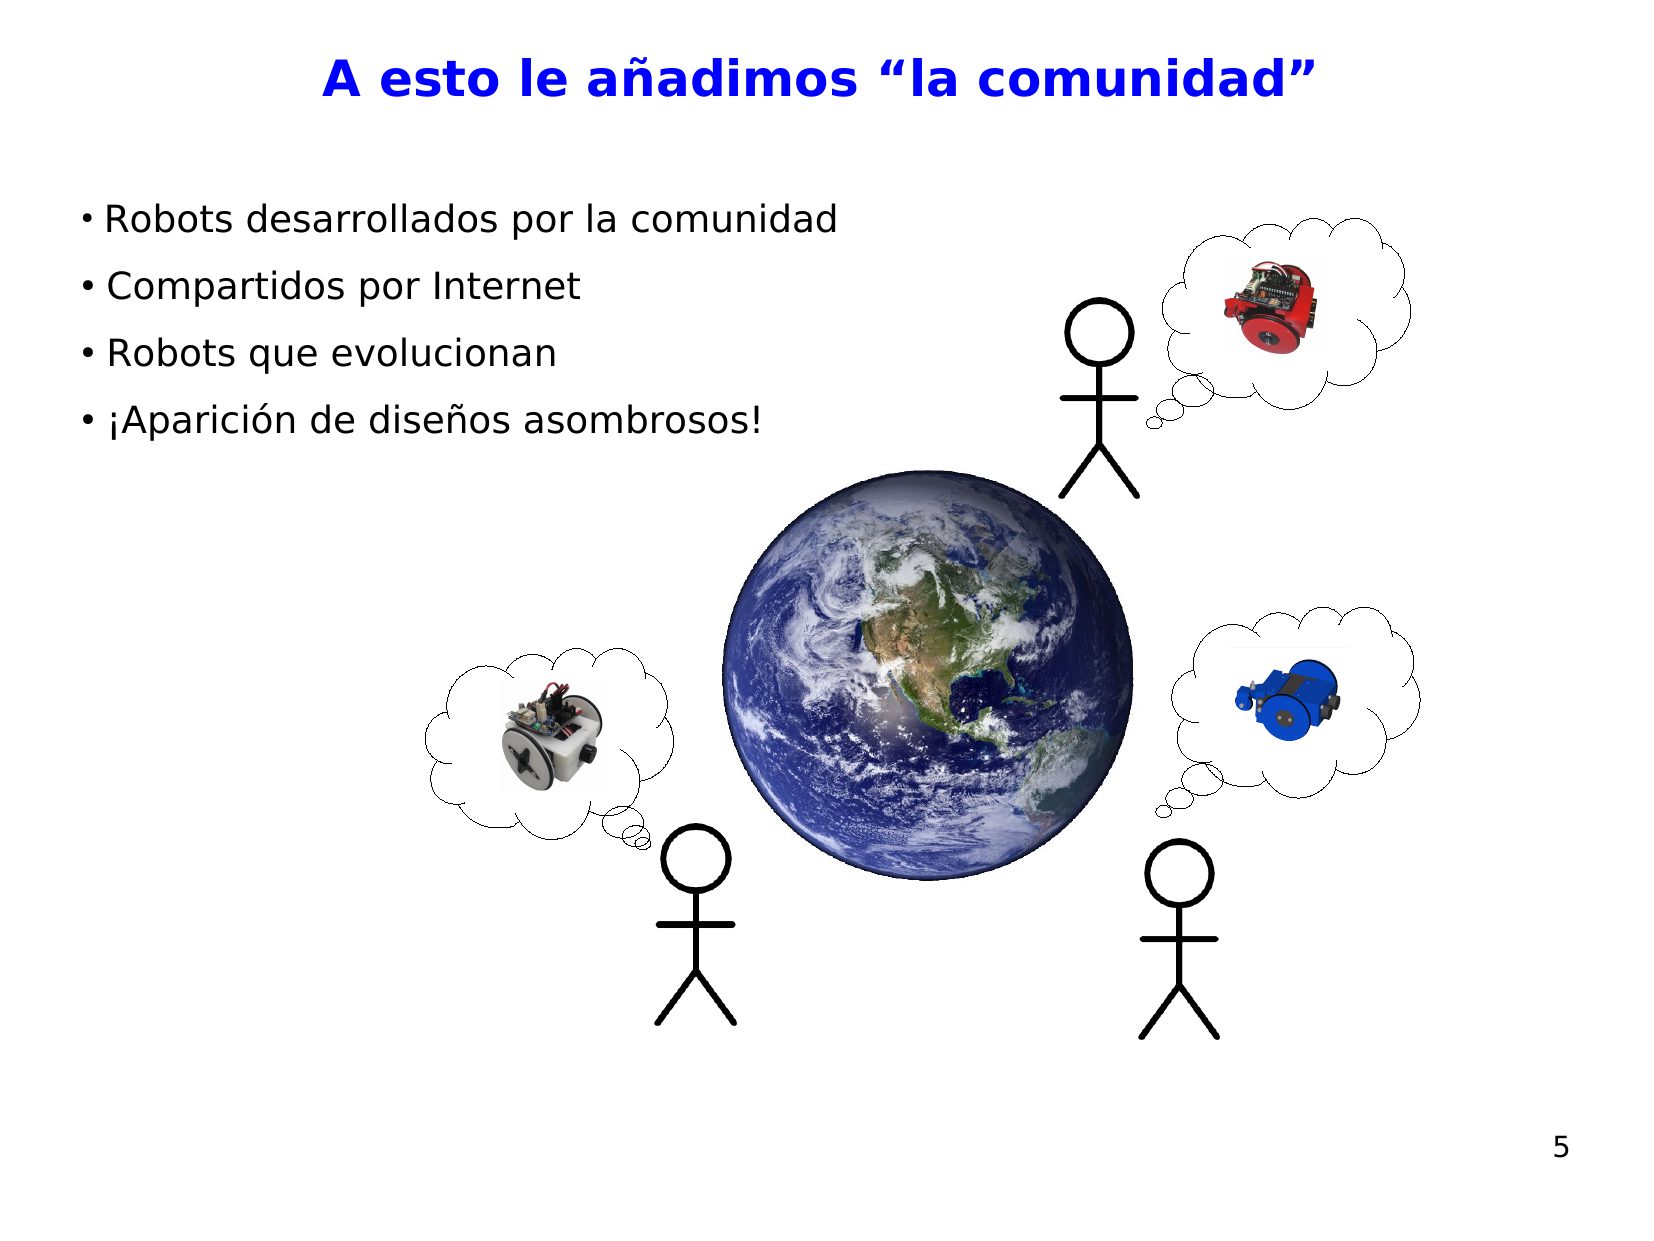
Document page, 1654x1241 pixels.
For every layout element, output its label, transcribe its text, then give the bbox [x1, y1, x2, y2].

picture [654, 297, 1220, 1040]
picture [1229, 647, 1351, 748]
text_box Robots desarrollados por la comunidad Compartidos por Internet Robots que evolucionan ¡Aparición de diseños asombrosos! [66, 190, 895, 450]
text_box A esto le añadimos “la comunidad” [308, 42, 1336, 116]
picture [1220, 256, 1328, 356]
picture [498, 679, 607, 796]
